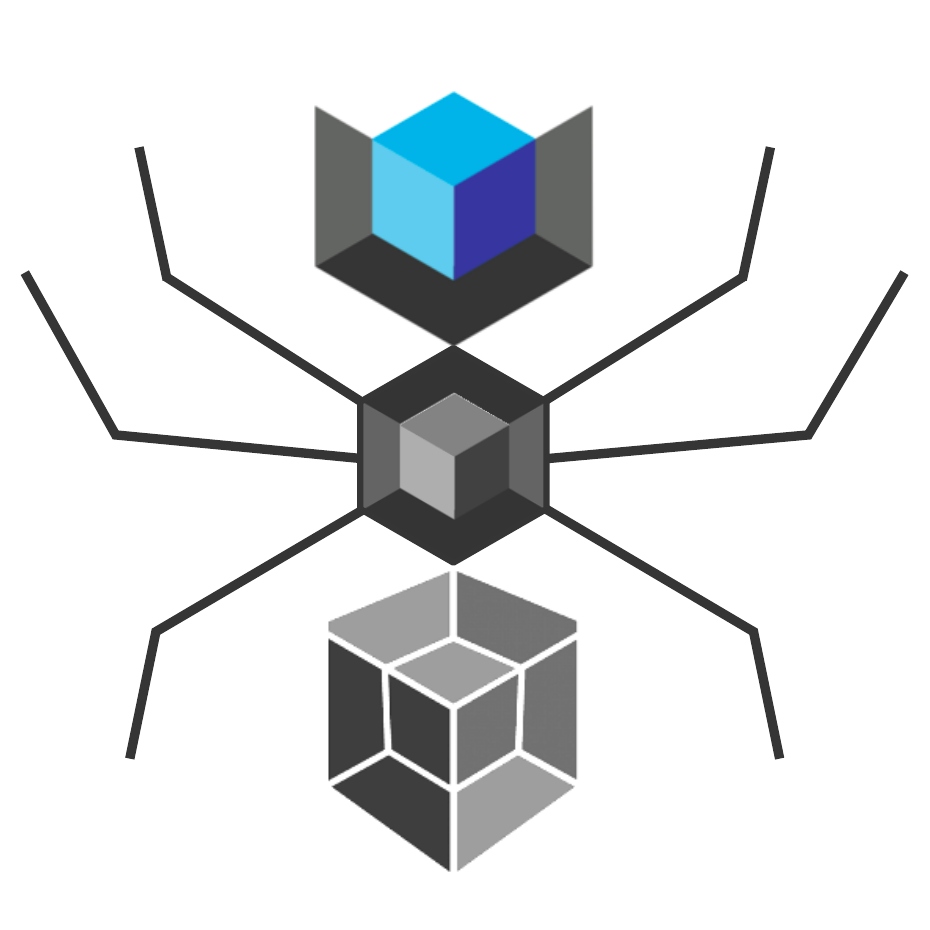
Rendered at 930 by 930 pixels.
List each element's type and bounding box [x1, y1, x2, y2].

picture [299, 369, 309, 375]
picture [277, 545, 292, 554]
picture [277, 62, 630, 897]
text_box [360, 348, 547, 563]
picture [618, 545, 630, 552]
picture [597, 366, 612, 375]
